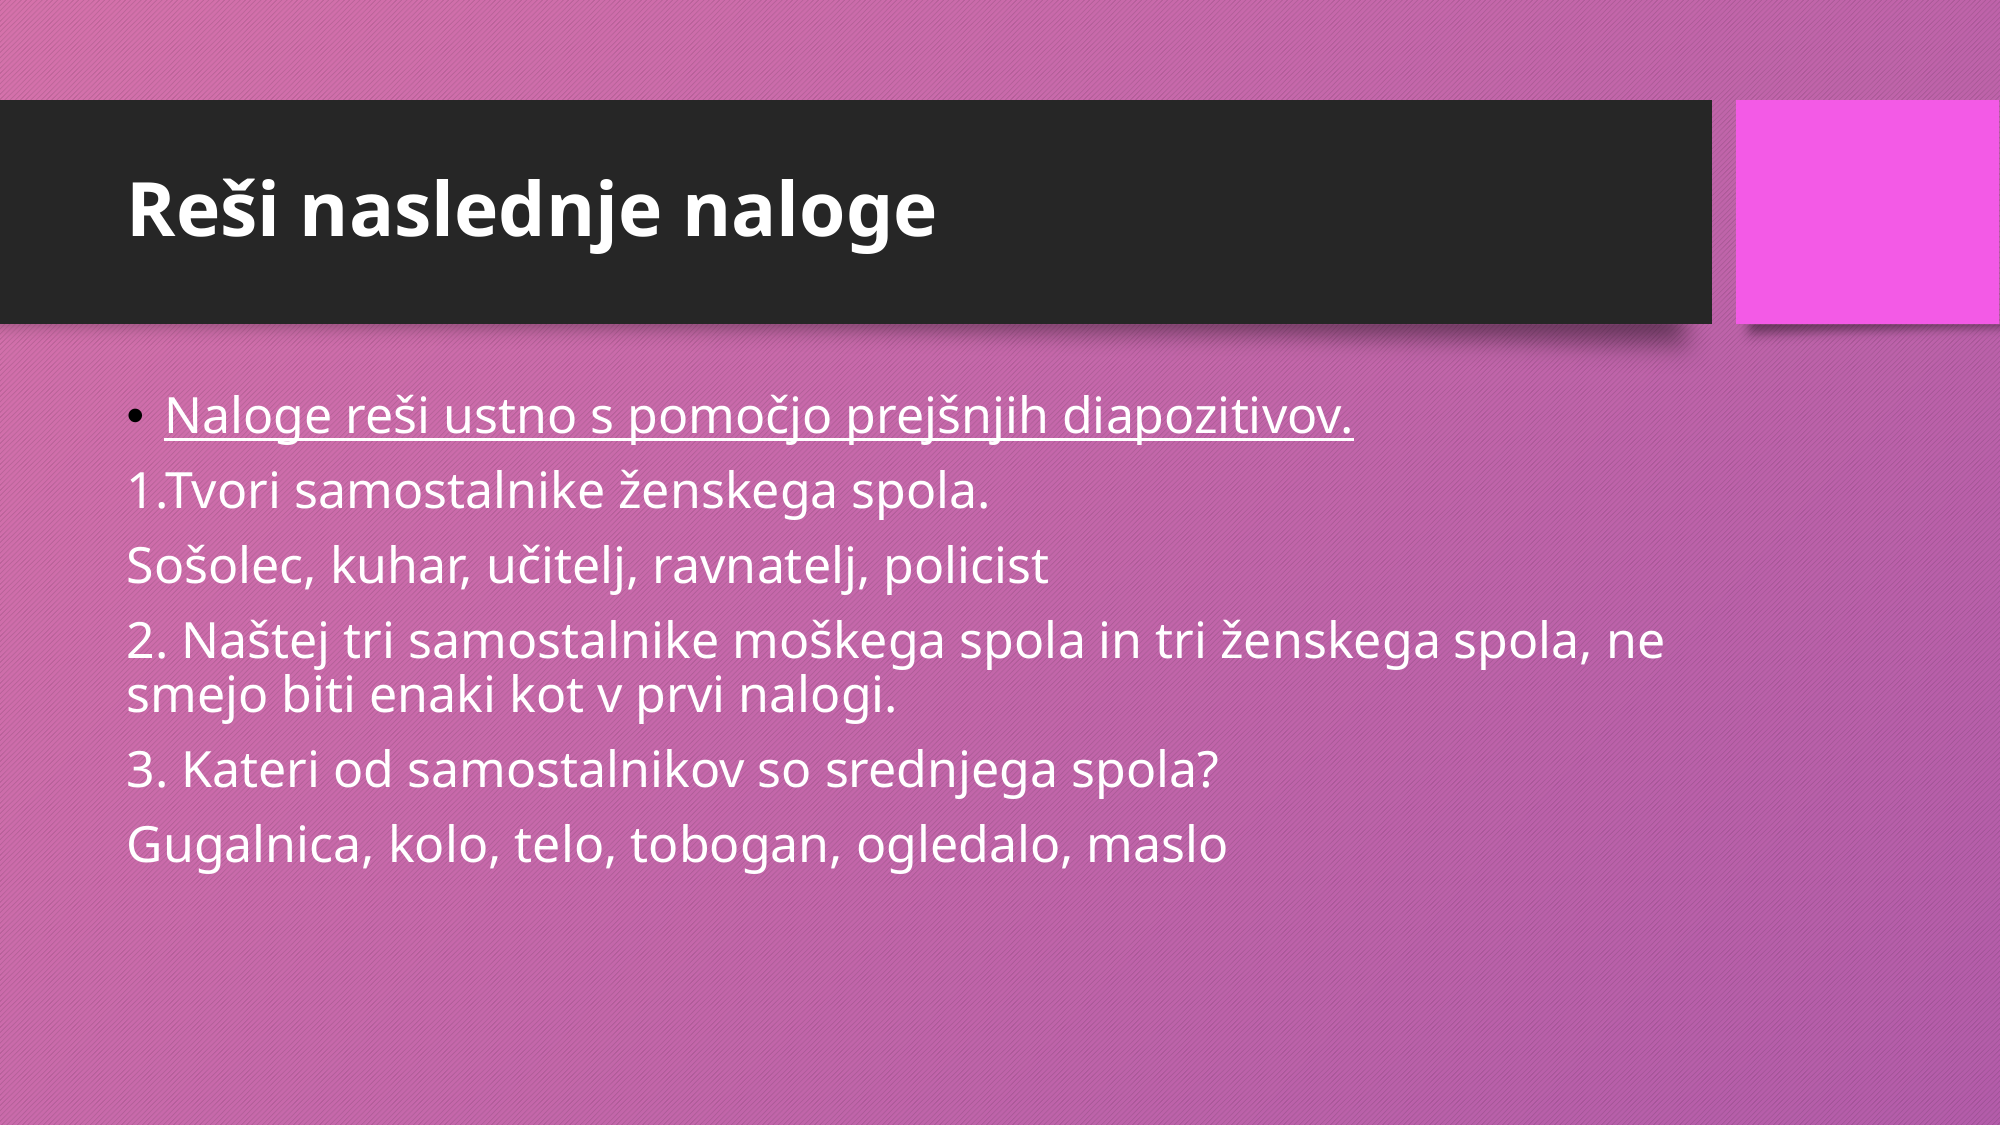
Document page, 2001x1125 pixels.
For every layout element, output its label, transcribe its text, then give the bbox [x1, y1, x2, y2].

list Naloge reši ustno s pomočjo prejšnjih diapozitivov. 1.Tvori samostalnike ženskega spola. Sošolec, kuhar, učitelj, ravnatelj, policist 2. Naštej tri samostalnike moškega spola in tri ženskega spola, ne smejo biti enaki kot v prvi nalogi. 3. Kateri od samostalnikov so srednjega spola? Gugalnica, kolo, telo, tobogan, ogledalo, maslo [111, 383, 1689, 974]
title Reši naslednje naloge [111, 123, 1689, 301]
